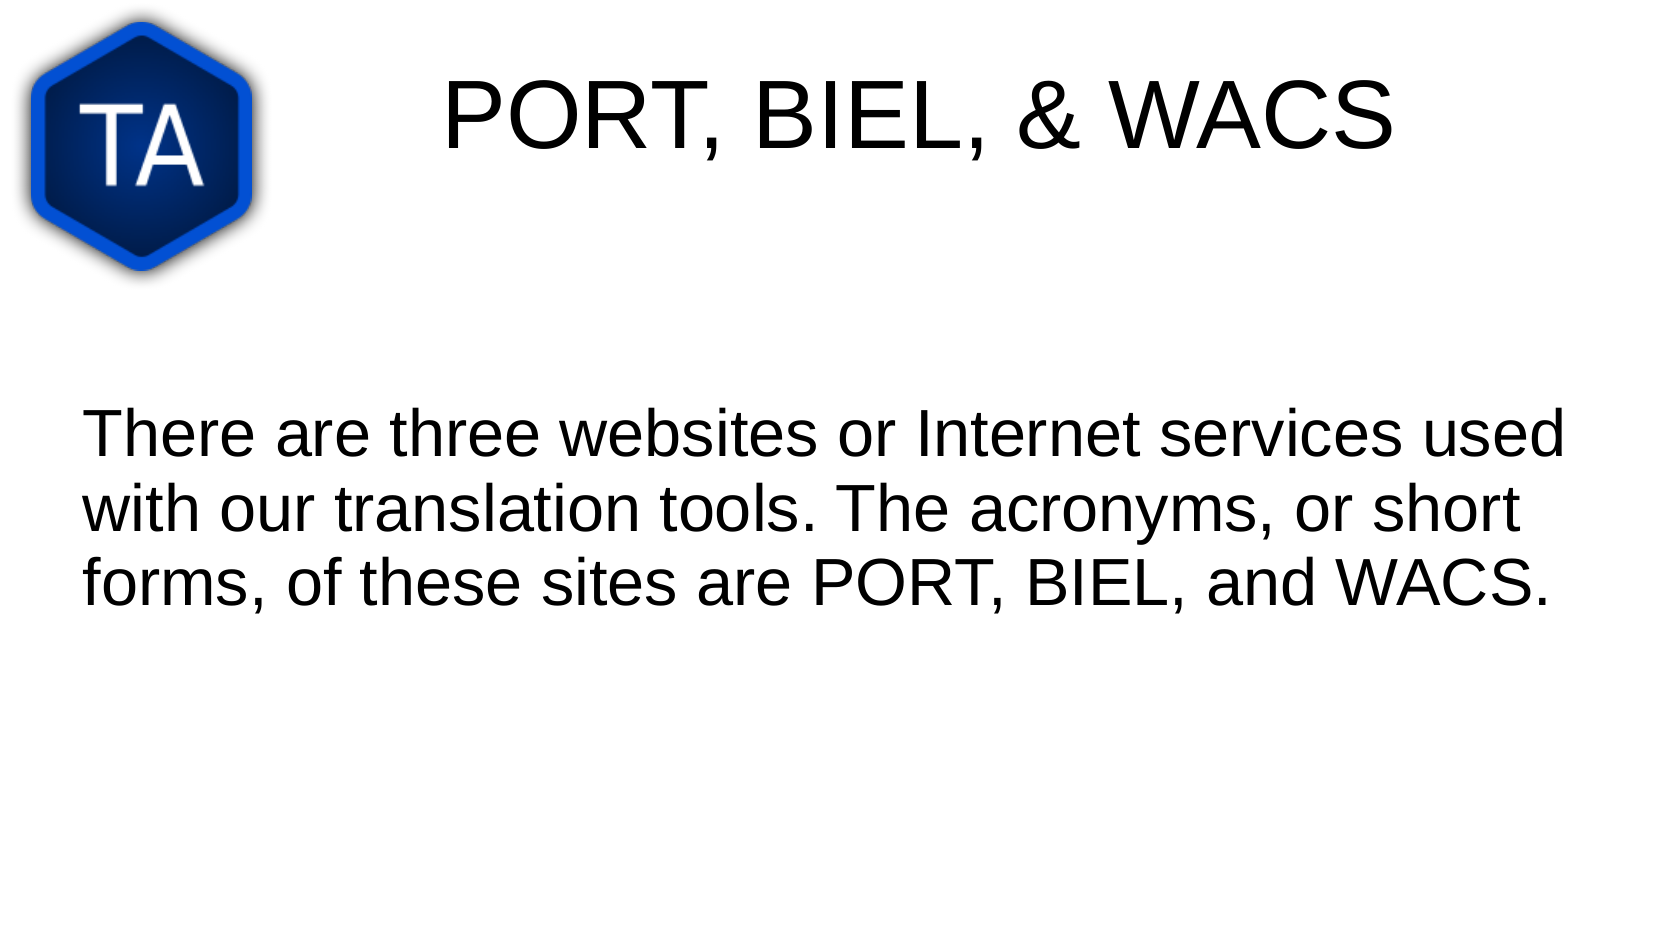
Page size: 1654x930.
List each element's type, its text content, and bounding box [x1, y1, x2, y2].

picture [31, 22, 252, 271]
title PORT, BIEL, & WACS [268, 37, 1571, 193]
list There are three websites or Internet services used with our translation tools. The acronyms, or short forms, of these sites are PORT, BIEL, and WACS. [82, 258, 1571, 757]
